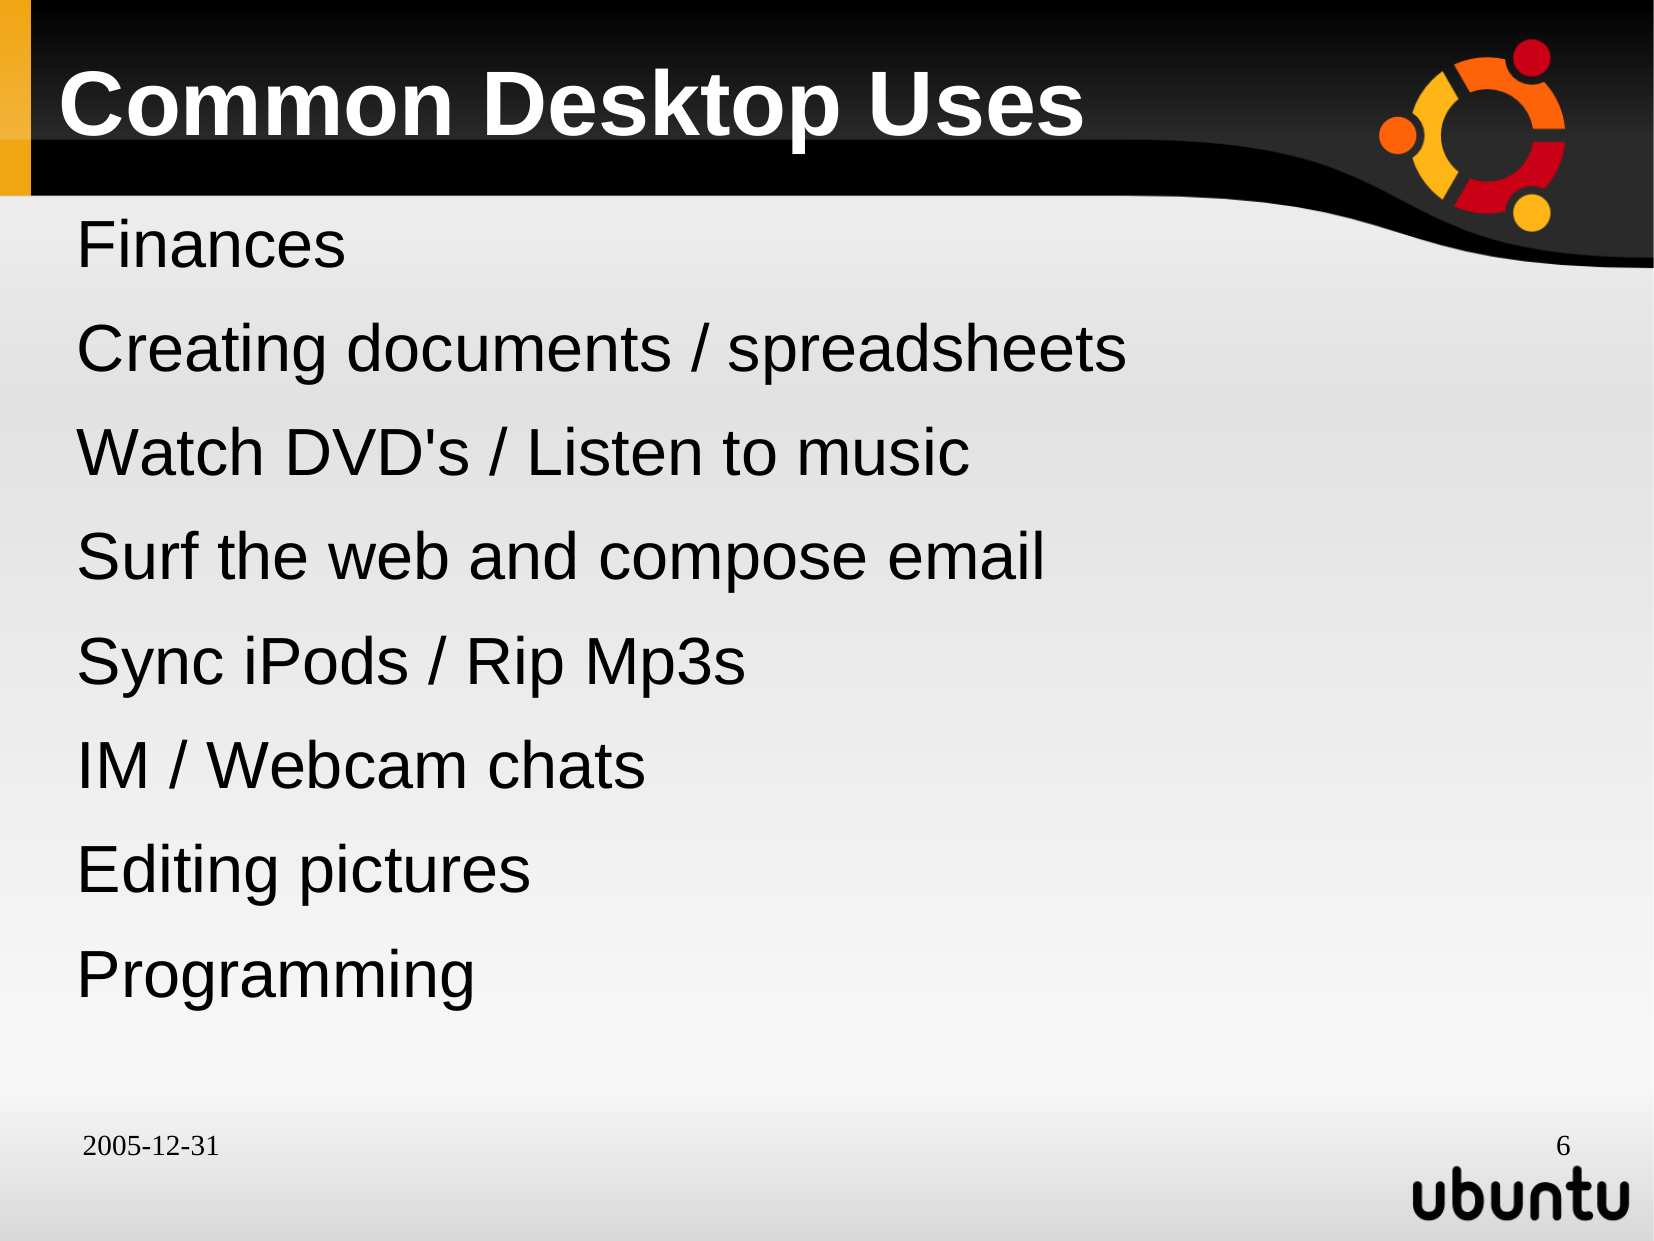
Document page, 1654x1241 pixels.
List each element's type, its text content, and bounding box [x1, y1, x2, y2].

picture [0, 0, 1654, 1241]
list Finances Creating documents / spreadsheets Watch DVD's / Listen to music Surf the web and compose email Sync iPods / Rip Mp3s IM / Webcam chats Editing pictures Programming [59, 206, 1595, 1152]
title Common Desktop Uses [59, 29, 1447, 178]
